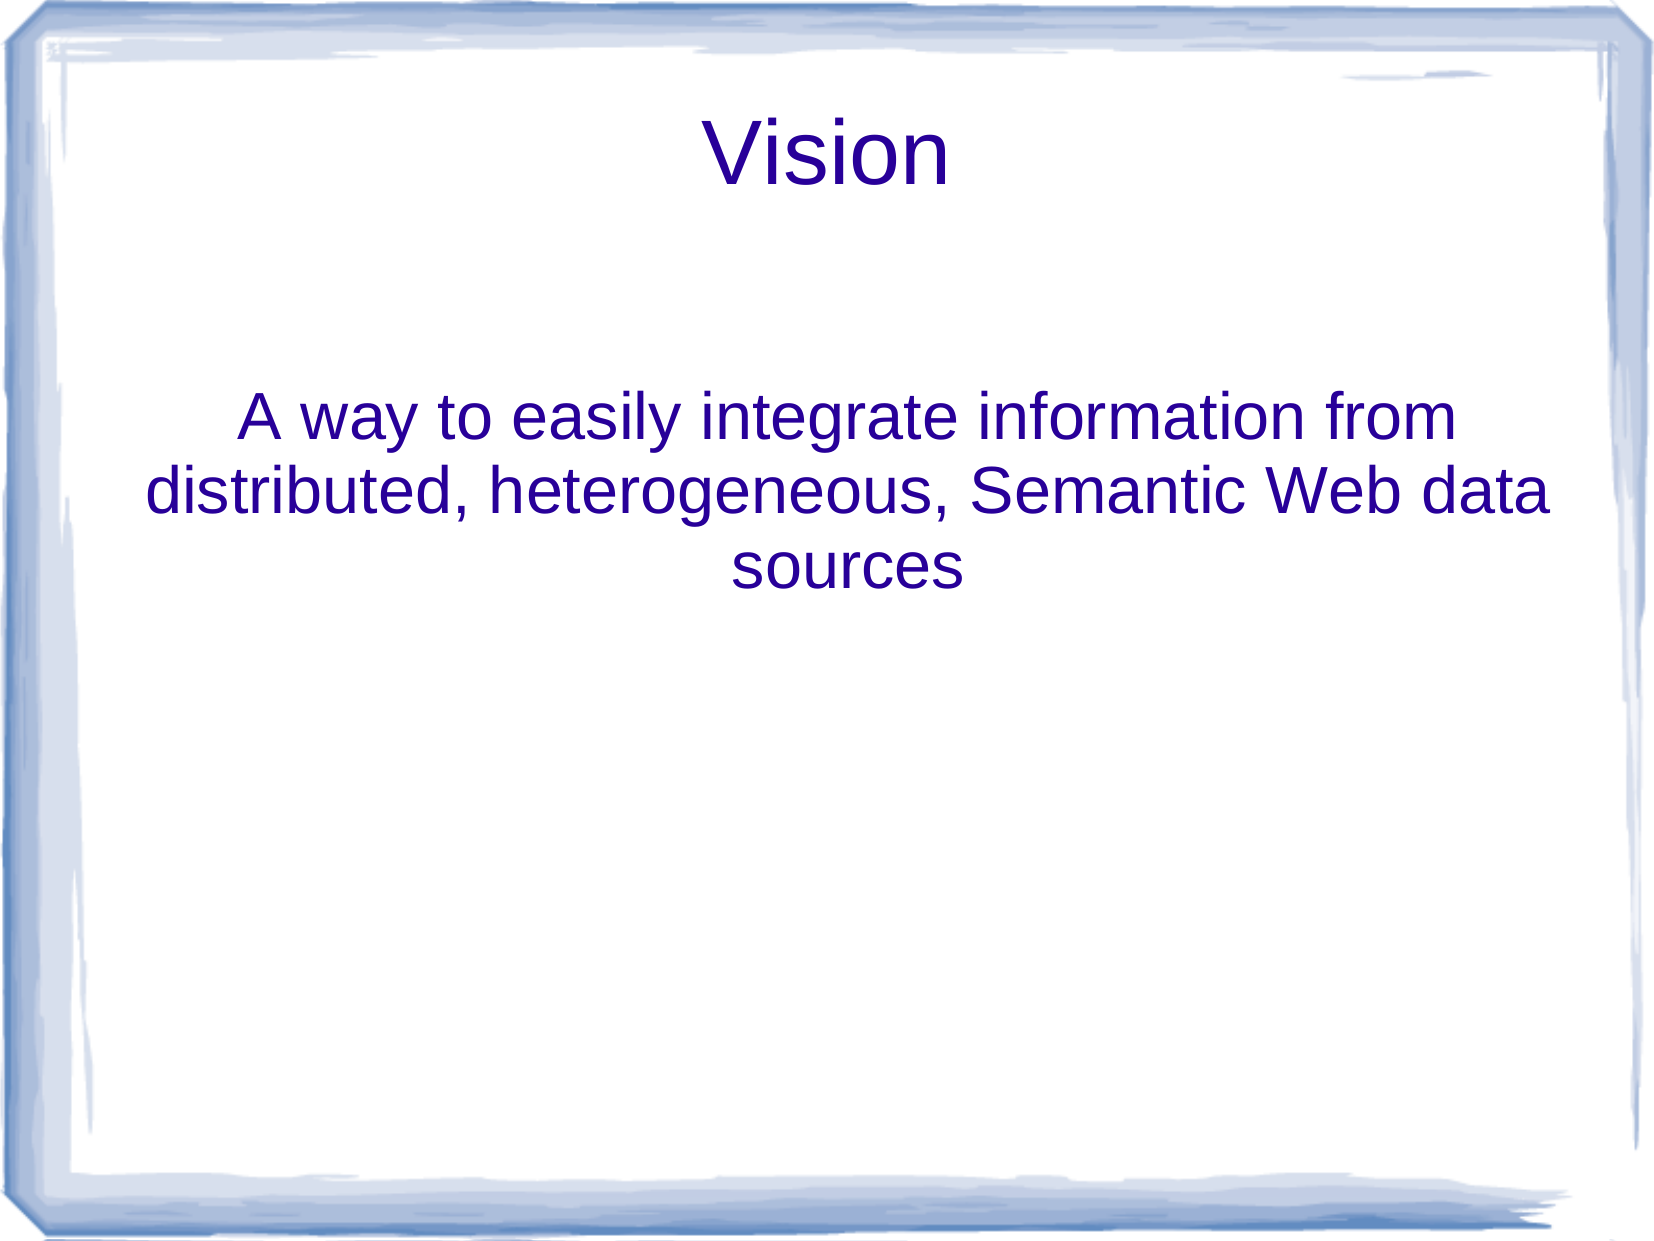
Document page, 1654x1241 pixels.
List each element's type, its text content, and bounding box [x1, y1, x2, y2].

title Vision [82, 49, 1571, 257]
picture [0, 0, 1654, 1241]
subtitle A way to easily integrate information from distributed, heterogeneous, Semantic Web data sources [122, 81, 1576, 901]
